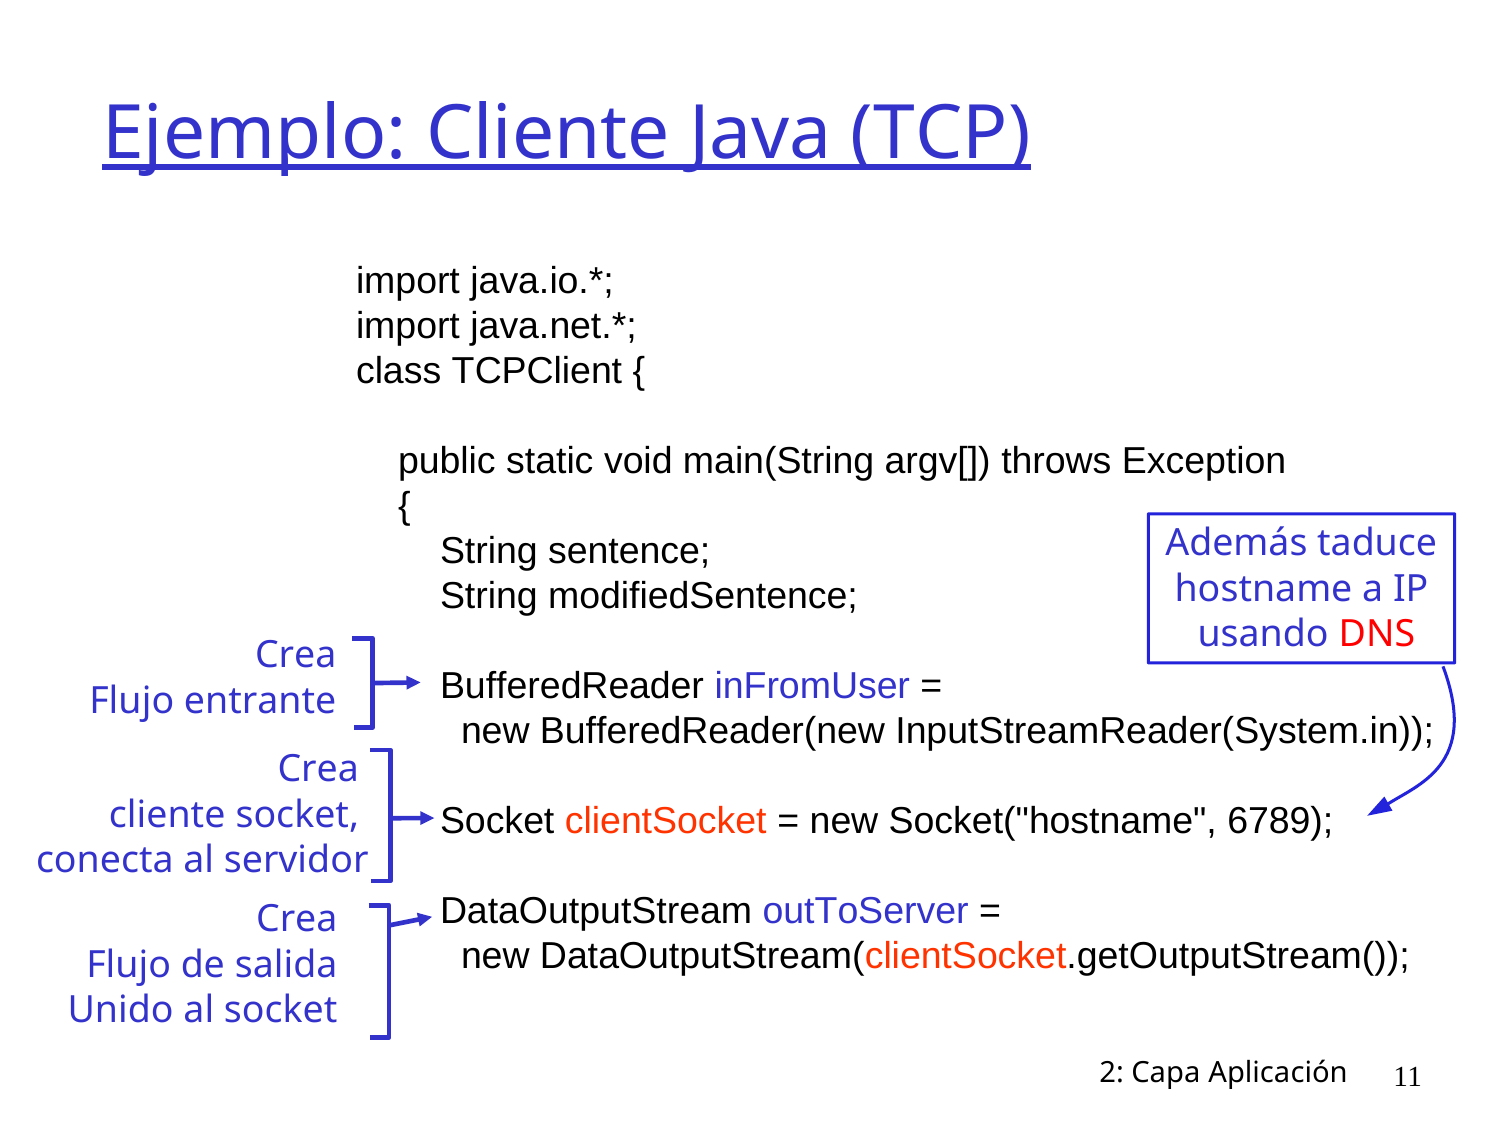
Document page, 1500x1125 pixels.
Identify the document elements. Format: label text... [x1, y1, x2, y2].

text_box Crea cliente socket, conecta al servidor [20, 741, 384, 888]
text_box Crea Flujo entrante [74, 627, 352, 729]
text_box Además taduce hostname a IP usando DNS [1148, 513, 1455, 663]
title Ejemplo: Cliente Java (TCP)‏ [87, 37, 1363, 225]
text_box Crea Flujo de salida Unido al socket [52, 891, 353, 1038]
text_box import java.io.*; import java.net.*; class TCPClient { public static void main(String argv[]) throws Exception { String sentence; String modifiedSentence; BufferedReader inFromUser = new BufferedReader(new InputStreamReader(System.in)); Socket clientSocket = new Socket("hostname", 6789); DataOutputStream outToServer = new DataOutputStream(clientSocket.getOutputStream()); [341, 247, 1461, 1069]
